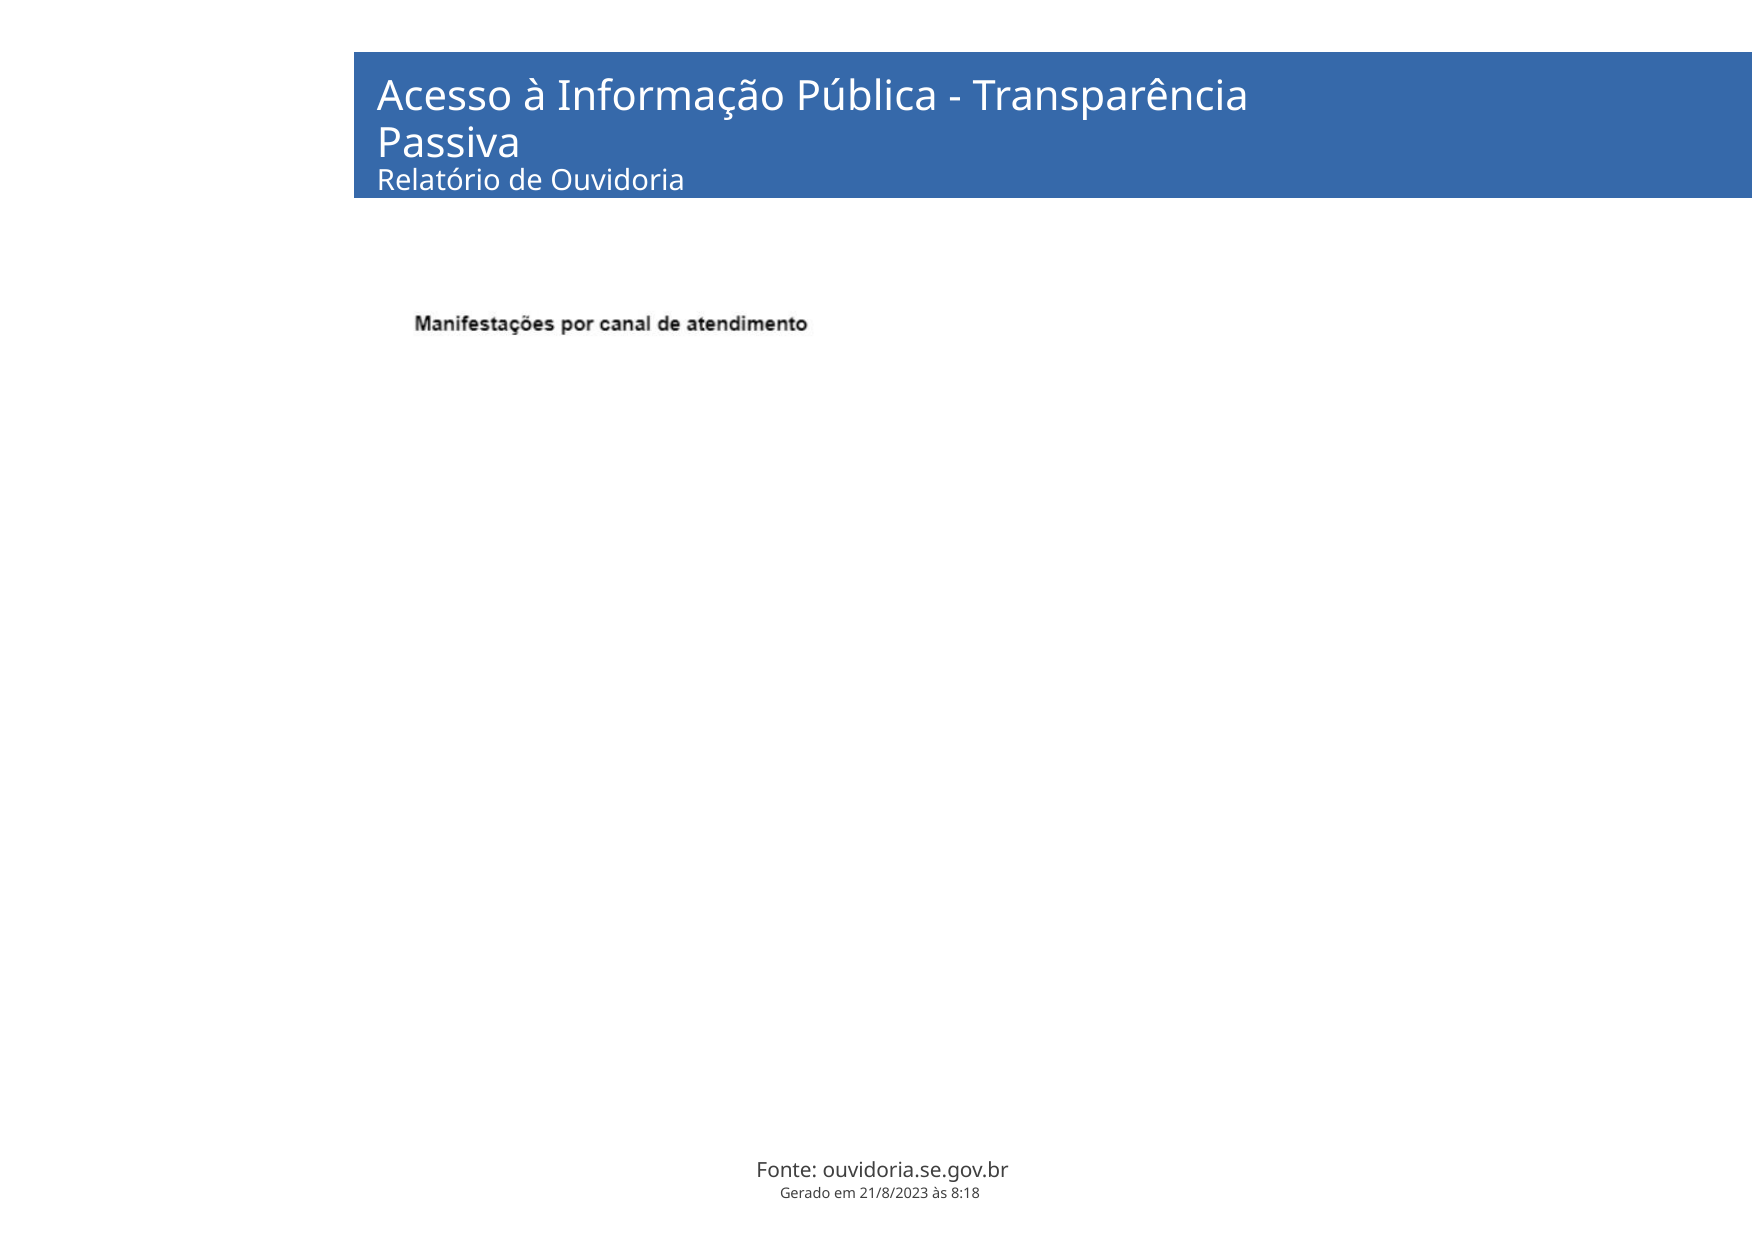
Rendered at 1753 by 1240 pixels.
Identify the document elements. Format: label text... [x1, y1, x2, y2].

text_box Gerado em 21/8/2023 às 8:18 [780, 1184, 999, 1202]
text_box Fonte: ouvidoria.se.gov.br [756, 1158, 1023, 1182]
text_box [354, 52, 1752, 198]
text_box [155, 211, 1599, 1028]
text_box Acesso à Informação Pública - Transparência Passiva Relatório de Ouvidoria EMSETUR - Julho a Julho de 2023 [376, 72, 1403, 228]
